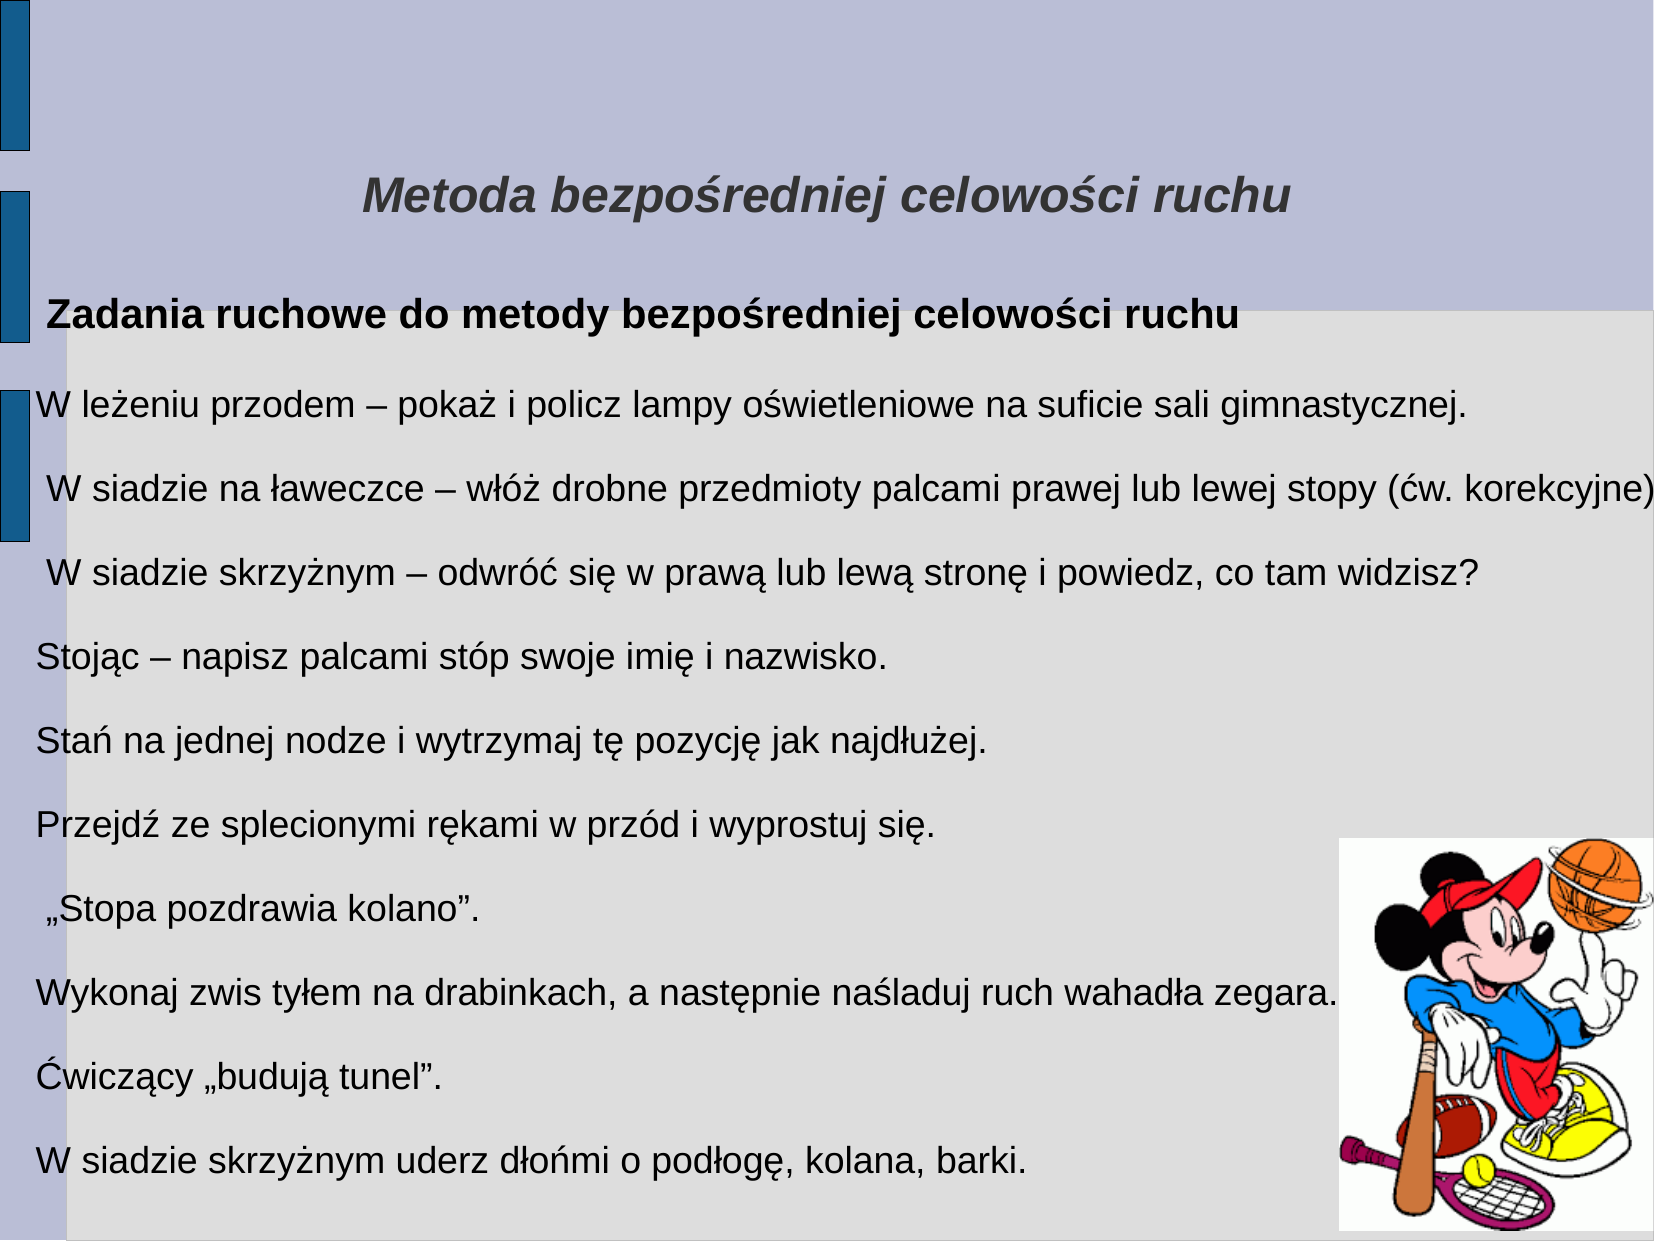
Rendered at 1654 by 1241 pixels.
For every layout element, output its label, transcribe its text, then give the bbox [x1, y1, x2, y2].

text_box Zadania ruchowe do metody bezpośredniej celowości ruchu W leżeniu przodem – pokaż i policz lampy oświetleniowe na suficie sali gimnastycznej. W siadzie na ławeczce – włóż drobne przedmioty palcami prawej lub lewej stopy (ćw. korekcyjne). W siadzie skrzyżnym – odwróć się w prawą lub lewą stronę i powiedz, co tam widzisz? Stojąc – napisz palcami stóp swoje imię i nazwisko. Stań na jednej nodze i wytrzymaj tę pozycję jak najdłużej. Przejdź ze splecionymi rękami w przód i wyprostuj się. „Stopa pozdrawia kolano”. Wykonaj zwis tyłem na drabinkach, a następnie naśladuj ruch wahadła zegara. Ćwiczący „budują tunel”. W siadzie skrzyżnym uderz dłońmi o podłogę, kolana, barki. [20, 283, 1654, 1193]
title Metoda bezpośredniej celowości ruchu [121, 91, 1534, 283]
picture [1339, 838, 1654, 1231]
